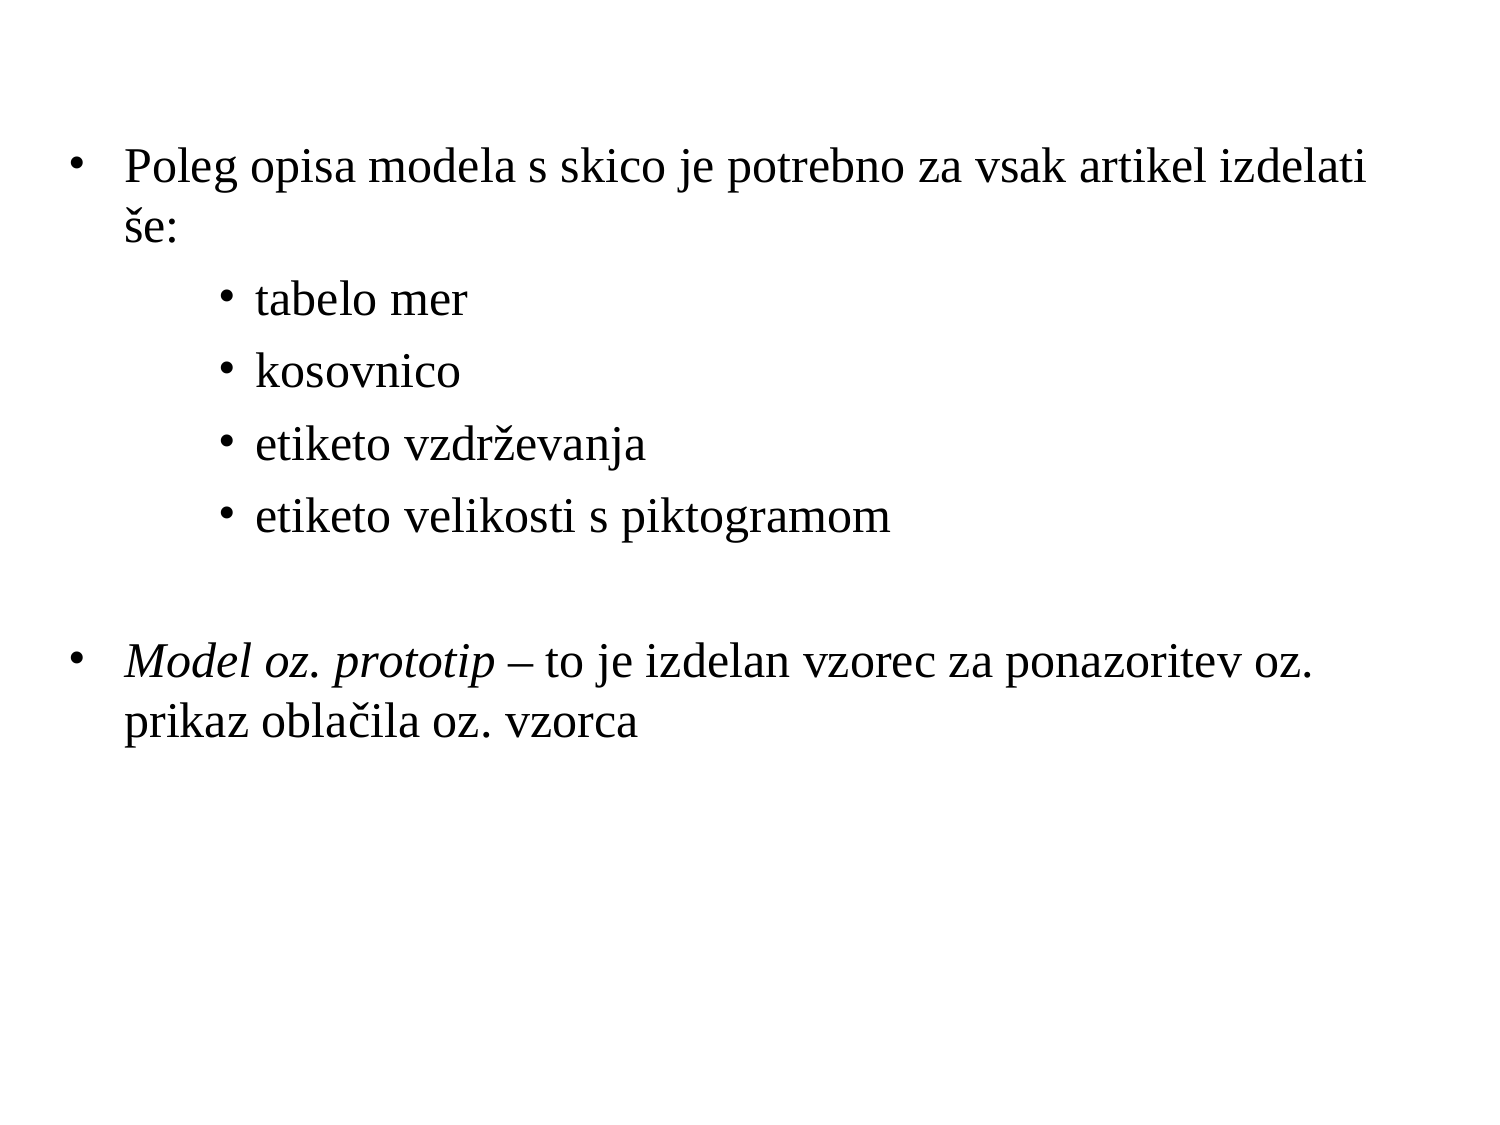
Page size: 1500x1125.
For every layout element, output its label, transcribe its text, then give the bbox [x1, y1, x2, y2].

list Poleg opisa modela s skico je potrebno za vsak artikel izdelati še: tabelo mer kosovnico etiketo vzdrževanja etiketo velikosti s piktogramom Model oz. prototip – to je izdelan vzorec za ponazoritev oz. prikaz oblačila oz. vzorca [53, 125, 1404, 868]
